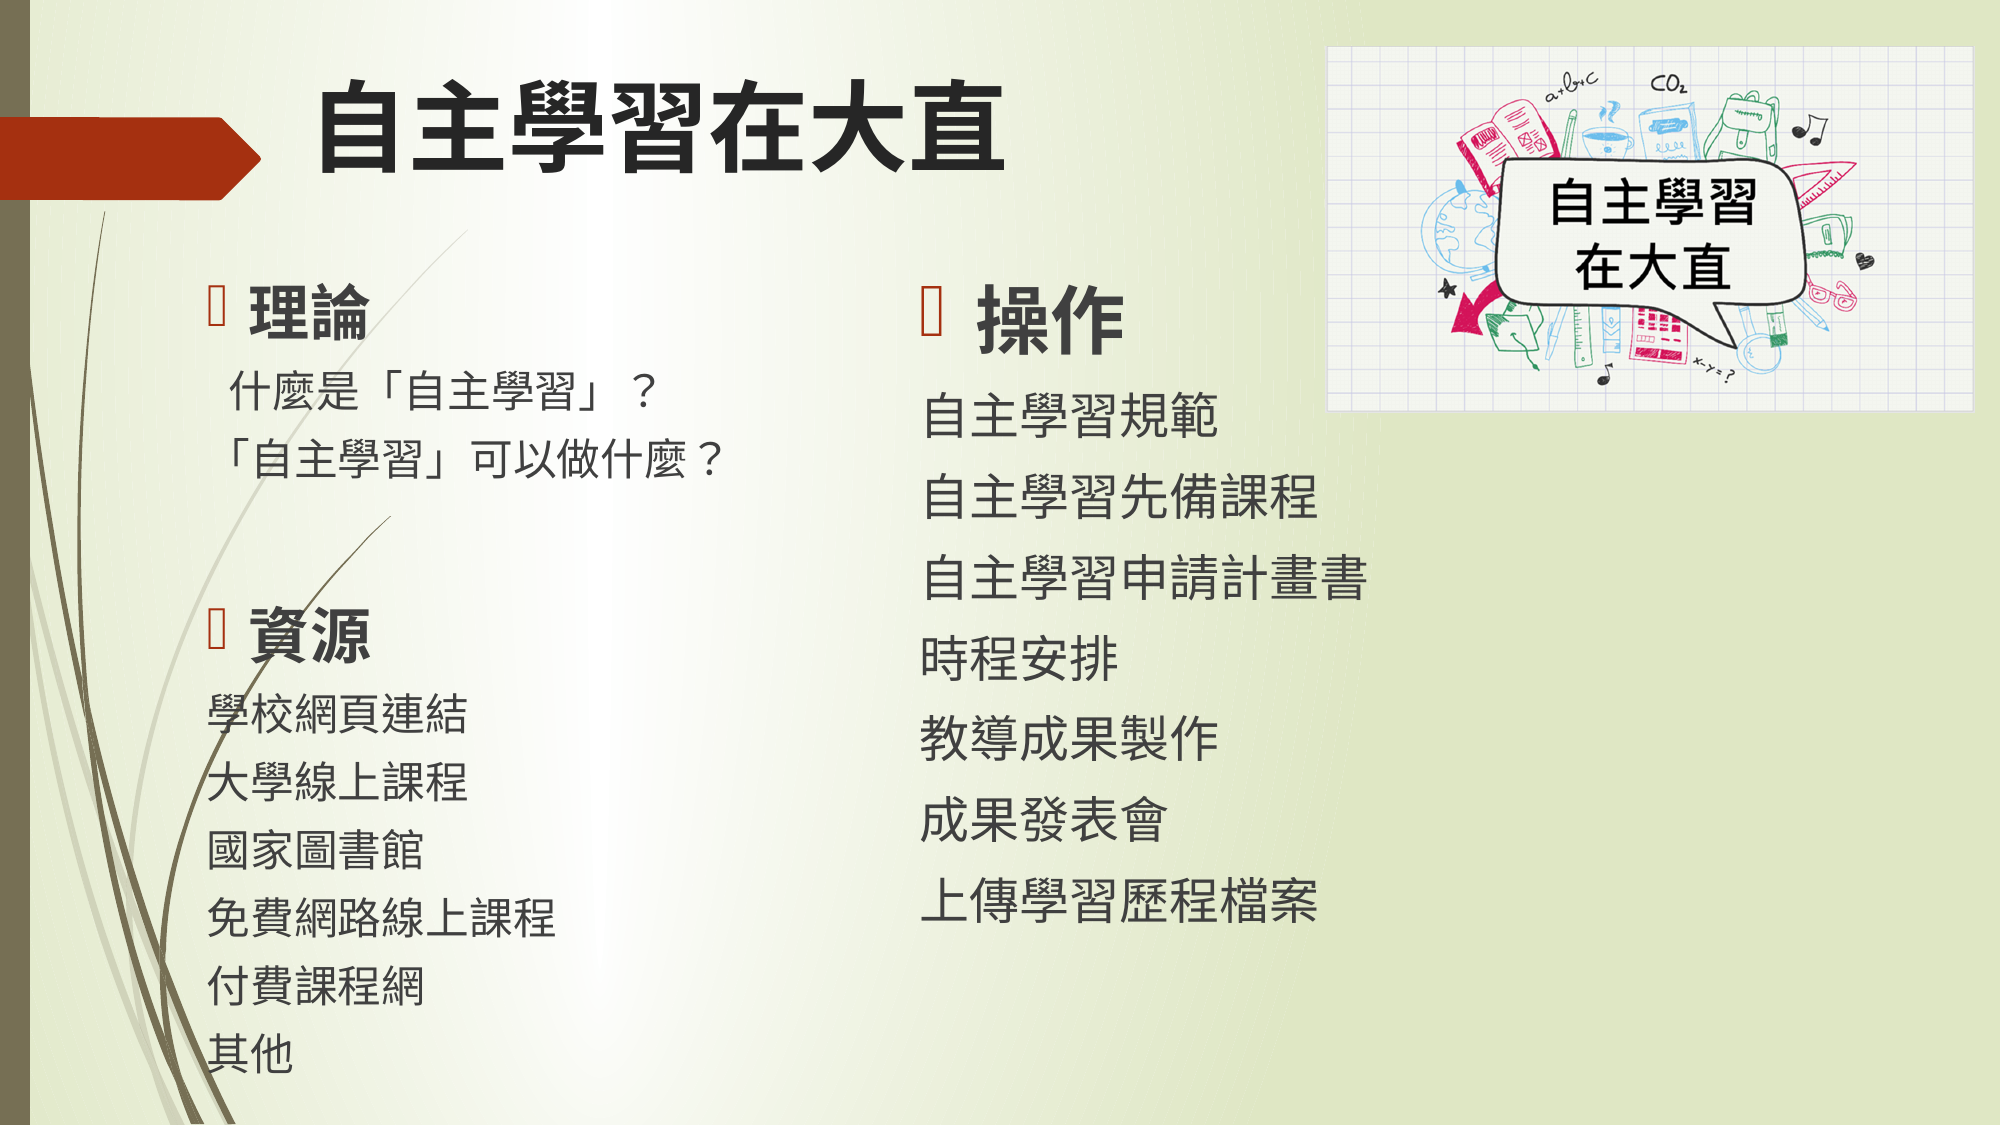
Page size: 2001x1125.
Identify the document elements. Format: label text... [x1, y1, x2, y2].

picture [1325, 46, 1975, 413]
list 理論 什麼是「自主學習」？ 「自主學習」可以做什麼？ 資源 學校網頁連結 大學線上課程 國家圖書館 免費網路線上課程 付費課程網 其他 [191, 267, 904, 1091]
list 操作 自主學習規範 自主學習先備課程 自主學習申請計畫書 時程安排 教導成果製作 成果發表會 上傳學習歷程檔案 [904, 266, 1616, 1091]
title 自主學習在大直 [293, 57, 1325, 267]
